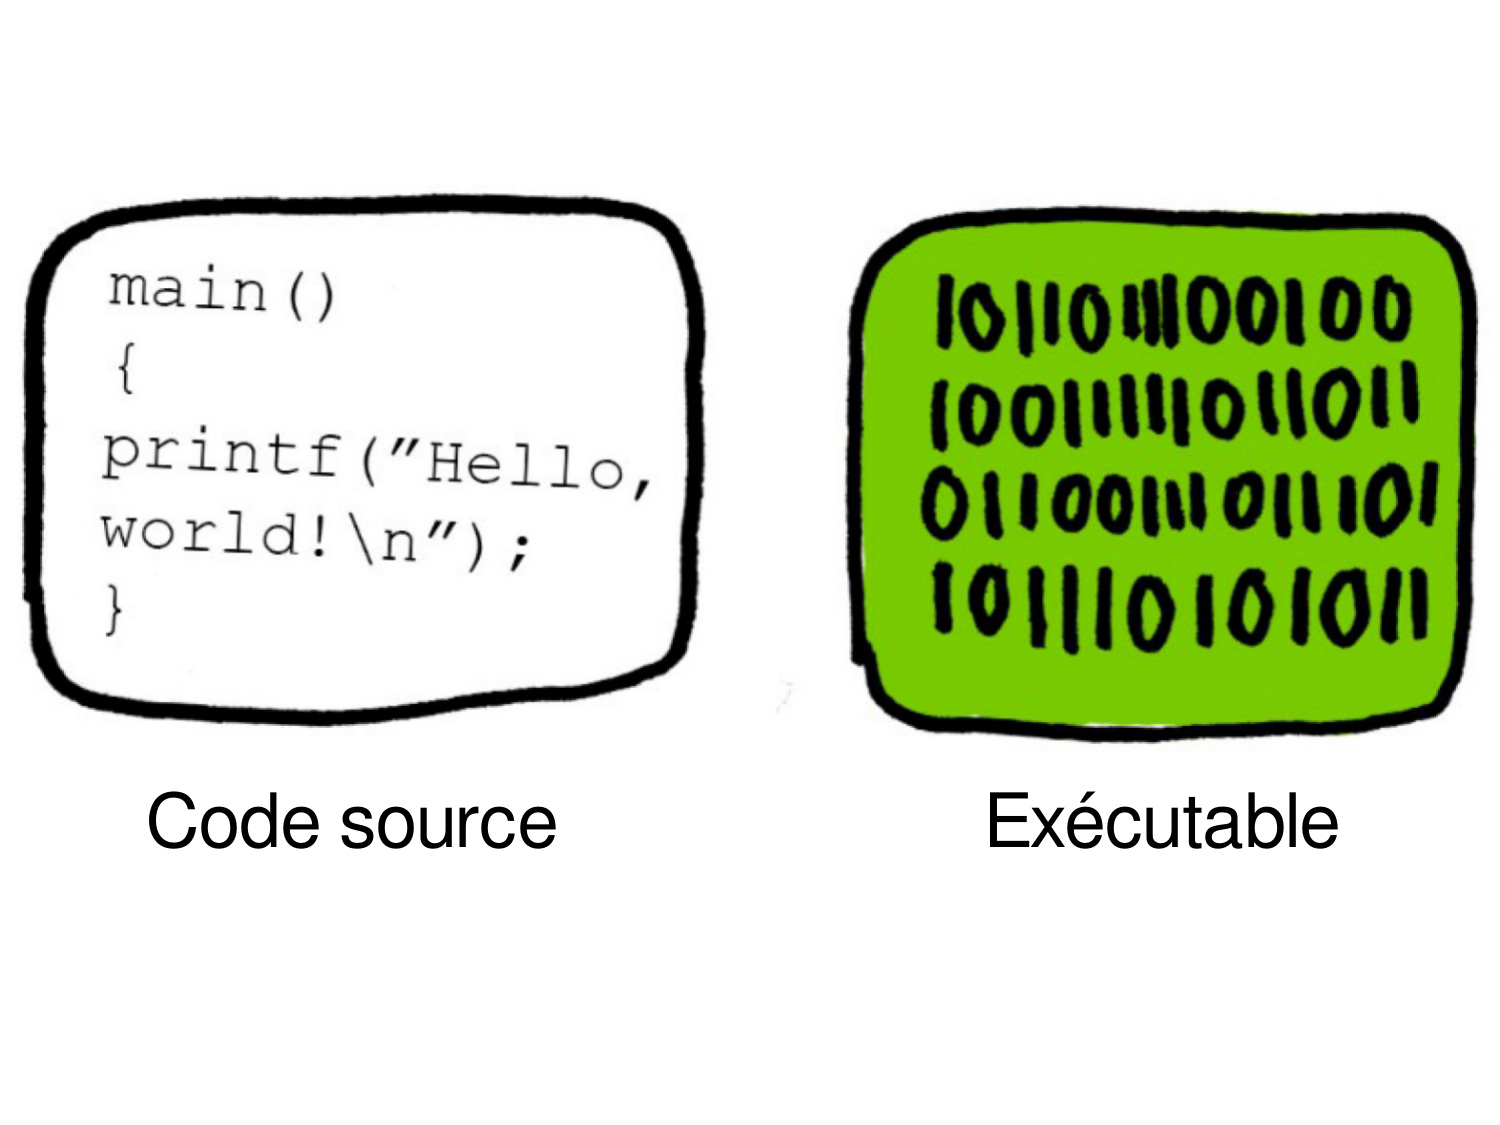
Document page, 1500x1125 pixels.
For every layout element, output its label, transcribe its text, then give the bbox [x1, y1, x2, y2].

text_box Exécutable [870, 771, 1456, 894]
picture [0, 183, 1500, 765]
text_box Code source [60, 771, 646, 894]
